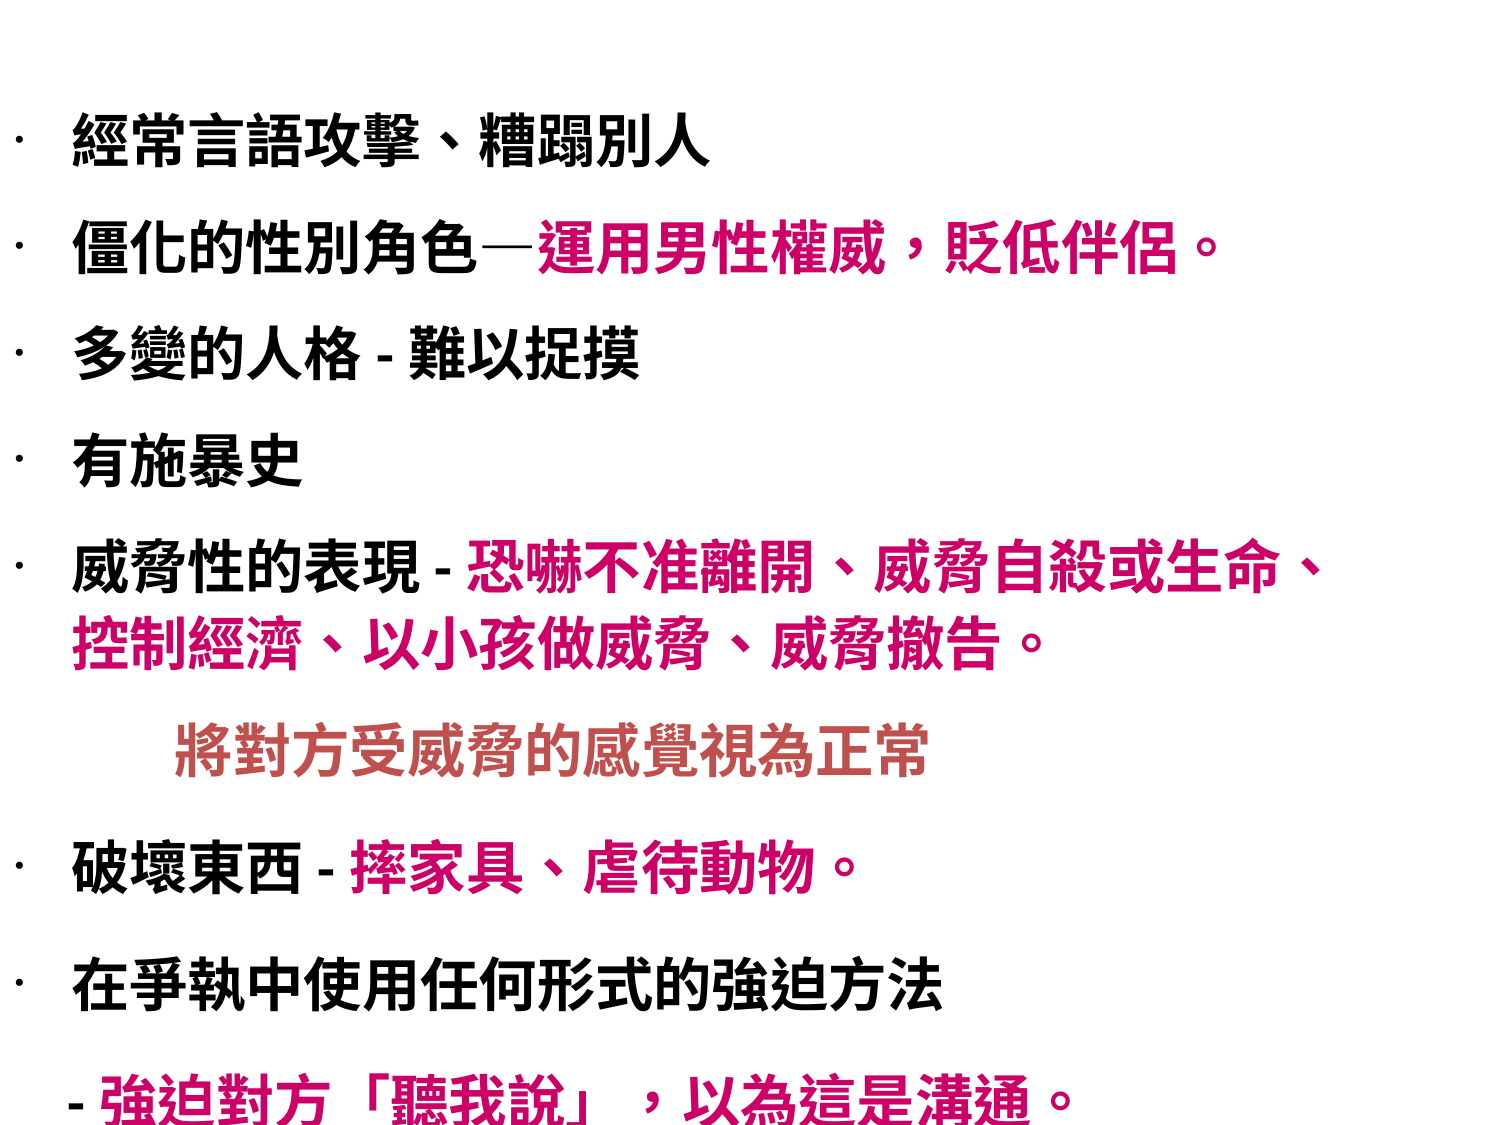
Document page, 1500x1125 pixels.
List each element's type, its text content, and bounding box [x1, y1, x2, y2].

list 經常言語攻擊、糟蹋別人 僵化的性別角色—運用男性權威，貶低伴侶。 多變的人格-難以捉摸 有施暴史 威脅性的表現-恐嚇不准離開、威脅自殺或生命、控制經濟、以小孩做威脅、威脅撤告。 將對方受威脅的感覺視為正常 破壞東西-摔家具、虐待動物。 在爭執中使用任何形式的強迫方法 -強迫對方「聽我說」，以為這是溝通。 淡化、否認與責備他人--所有的錯都是別人的錯。 [0, 90, 1348, 1024]
